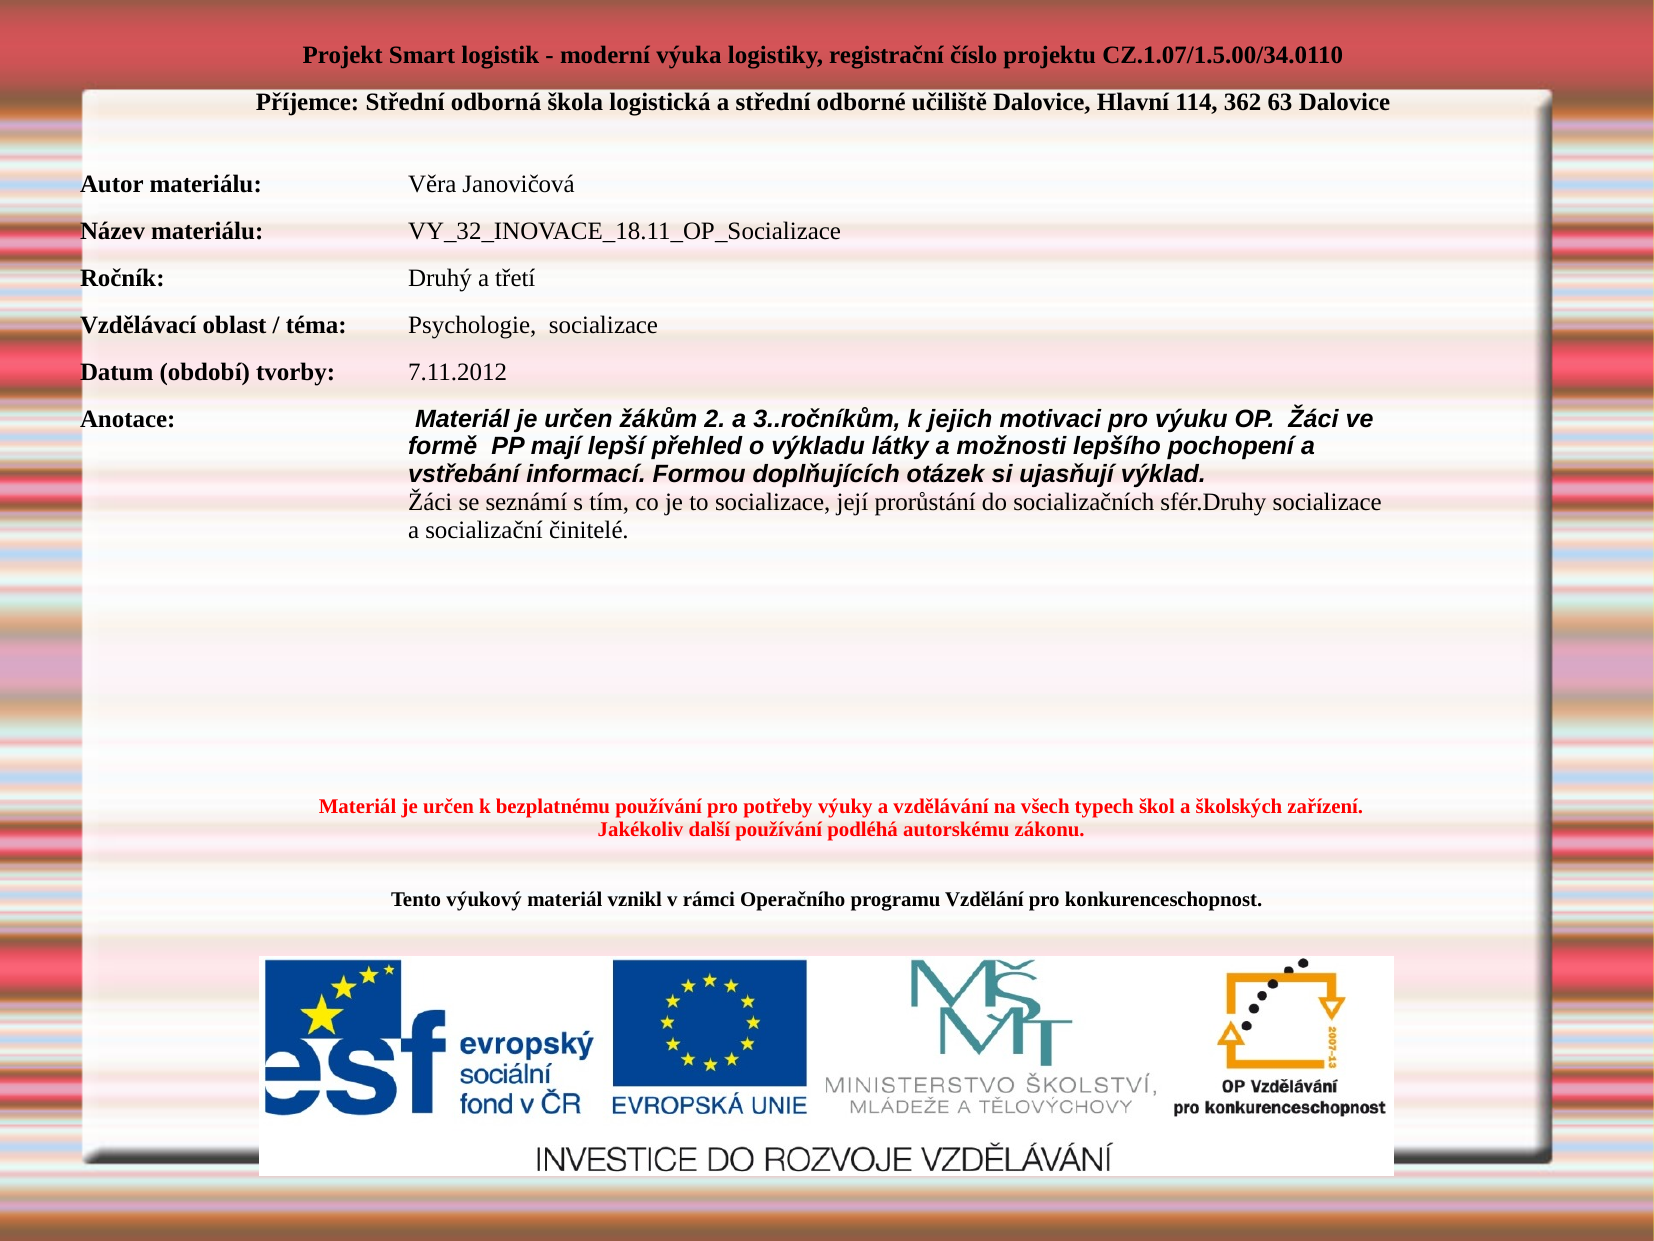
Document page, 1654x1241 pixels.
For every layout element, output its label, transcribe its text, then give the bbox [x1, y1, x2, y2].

text_box VY_32_INOVACE_18.11_OP_Socializace [393, 209, 1448, 254]
text_box Vzdělávací oblast / téma: [65, 303, 370, 347]
text_box Psychologie, socializace [393, 303, 1460, 347]
text_box Datum (období) tvorby: [65, 350, 359, 394]
text_box Věra Janovičová [393, 162, 683, 207]
text_box Anotace: [65, 397, 218, 441]
text_box Příjemce: Střední odborná škola logistická a střední odborné učiliště Dalovice, Hlavní 114, 362 63 Dalovice [240, 80, 1432, 125]
text_box Název materiálu: [65, 209, 376, 254]
text_box Tento výukový materiál vznikl v rámci Operačního programu Vzdělání pro konkurenceschopnost. [142, 880, 1511, 920]
text_box Autor materiálu: [65, 162, 393, 207]
text_box Materiál je určen žákům 2. a 3..ročníkům, k jejich motivaci pro výuku OP. Žáci ve formě PP mají lepší přehled o výkladu látky a možnosti lepšího pochopení a vstřebání informací. Formou doplňujících otázek si ujasňují výklad. Žáci se seznámí s tím, co je to socializace, její prorůstání do socializačních sfér.Druhy socializace a socializační činitelé. [393, 397, 1402, 552]
picture [259, 957, 1394, 1176]
text_box Ročník: [65, 256, 183, 301]
text_box Druhý a třetí [393, 256, 816, 301]
text_box Materiál je určen k bezplatnému používání pro potřeby výuky a vzdělávání na všech typech škol a školských zařízení. Jakékoliv další používání podléhá autorskému zákonu. [0, 787, 1654, 850]
text_box Projekt Smart logistik - moderní výuka logistiky, registrační číslo projektu CZ.1.07/1.5.00/34.0110 [287, 34, 1366, 78]
text_box 7.11.2012 [393, 350, 542, 394]
